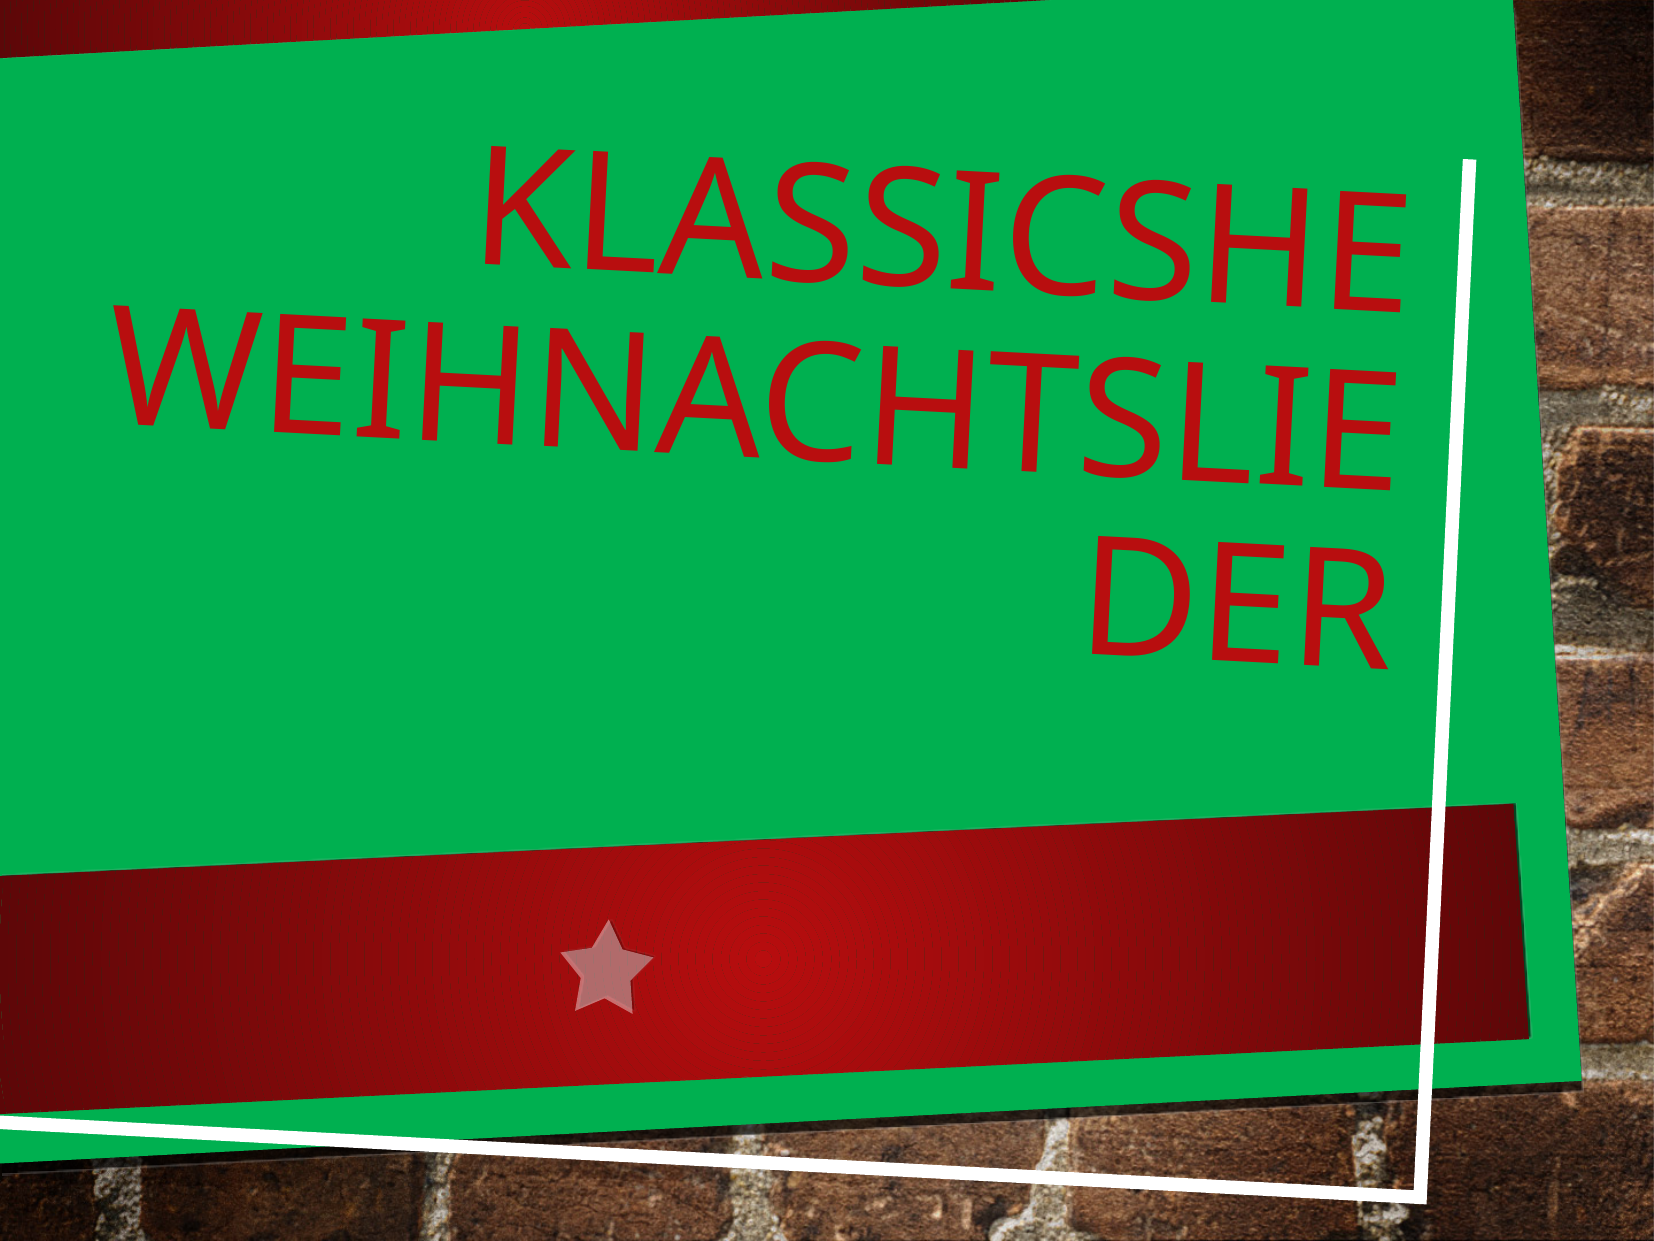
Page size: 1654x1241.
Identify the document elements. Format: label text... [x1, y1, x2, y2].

title KLASSICSHE WEIHNACHTSLIEDER [81, 94, 1468, 666]
